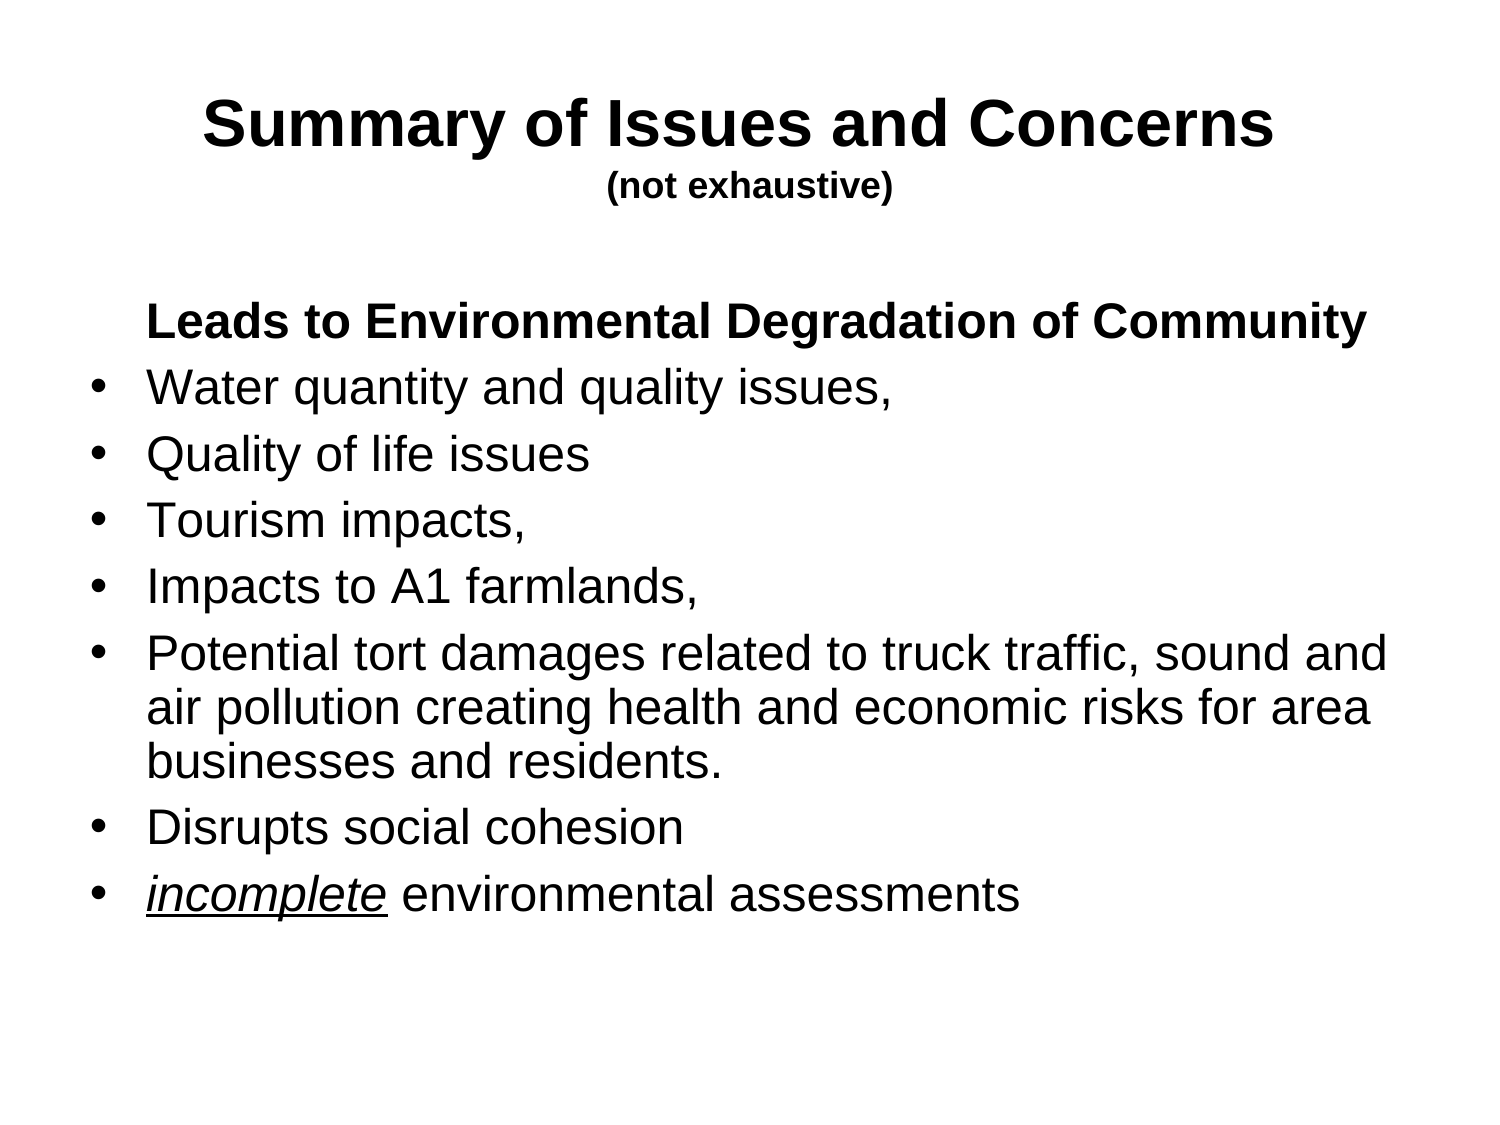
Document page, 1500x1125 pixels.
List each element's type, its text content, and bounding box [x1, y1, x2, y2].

list Leads to Environmental Degradation of Community Water quantity and quality issues, Quality of life issues Tourism impacts, Impacts to A1 farmlands, Potential tort damages related to truck traffic, sound and air pollution creating health and economic risks for area businesses and residents. Disrupts social cohesion incomplete environmental assessments [75, 287, 1426, 1025]
title Summary of Issues and Concerns (not exhaustive) [75, 45, 1426, 233]
